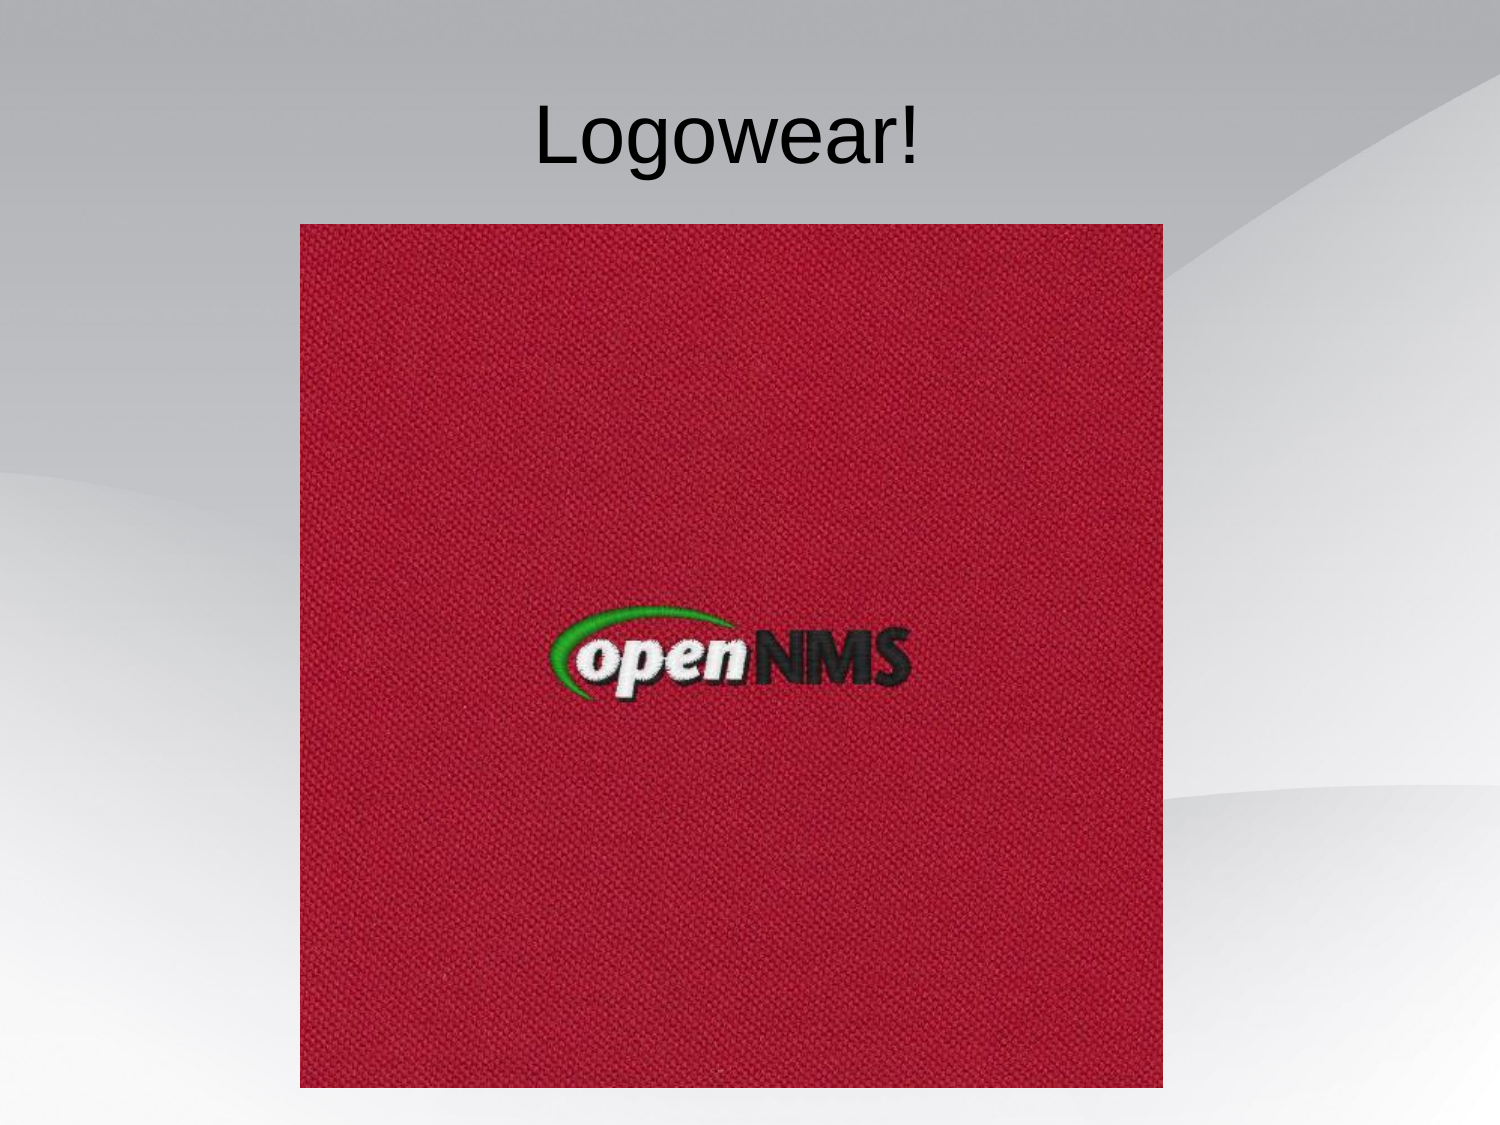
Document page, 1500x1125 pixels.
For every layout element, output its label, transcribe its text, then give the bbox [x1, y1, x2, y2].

text_box Logowear! [518, 72, 938, 188]
picture [0, 0, 1500, 1125]
